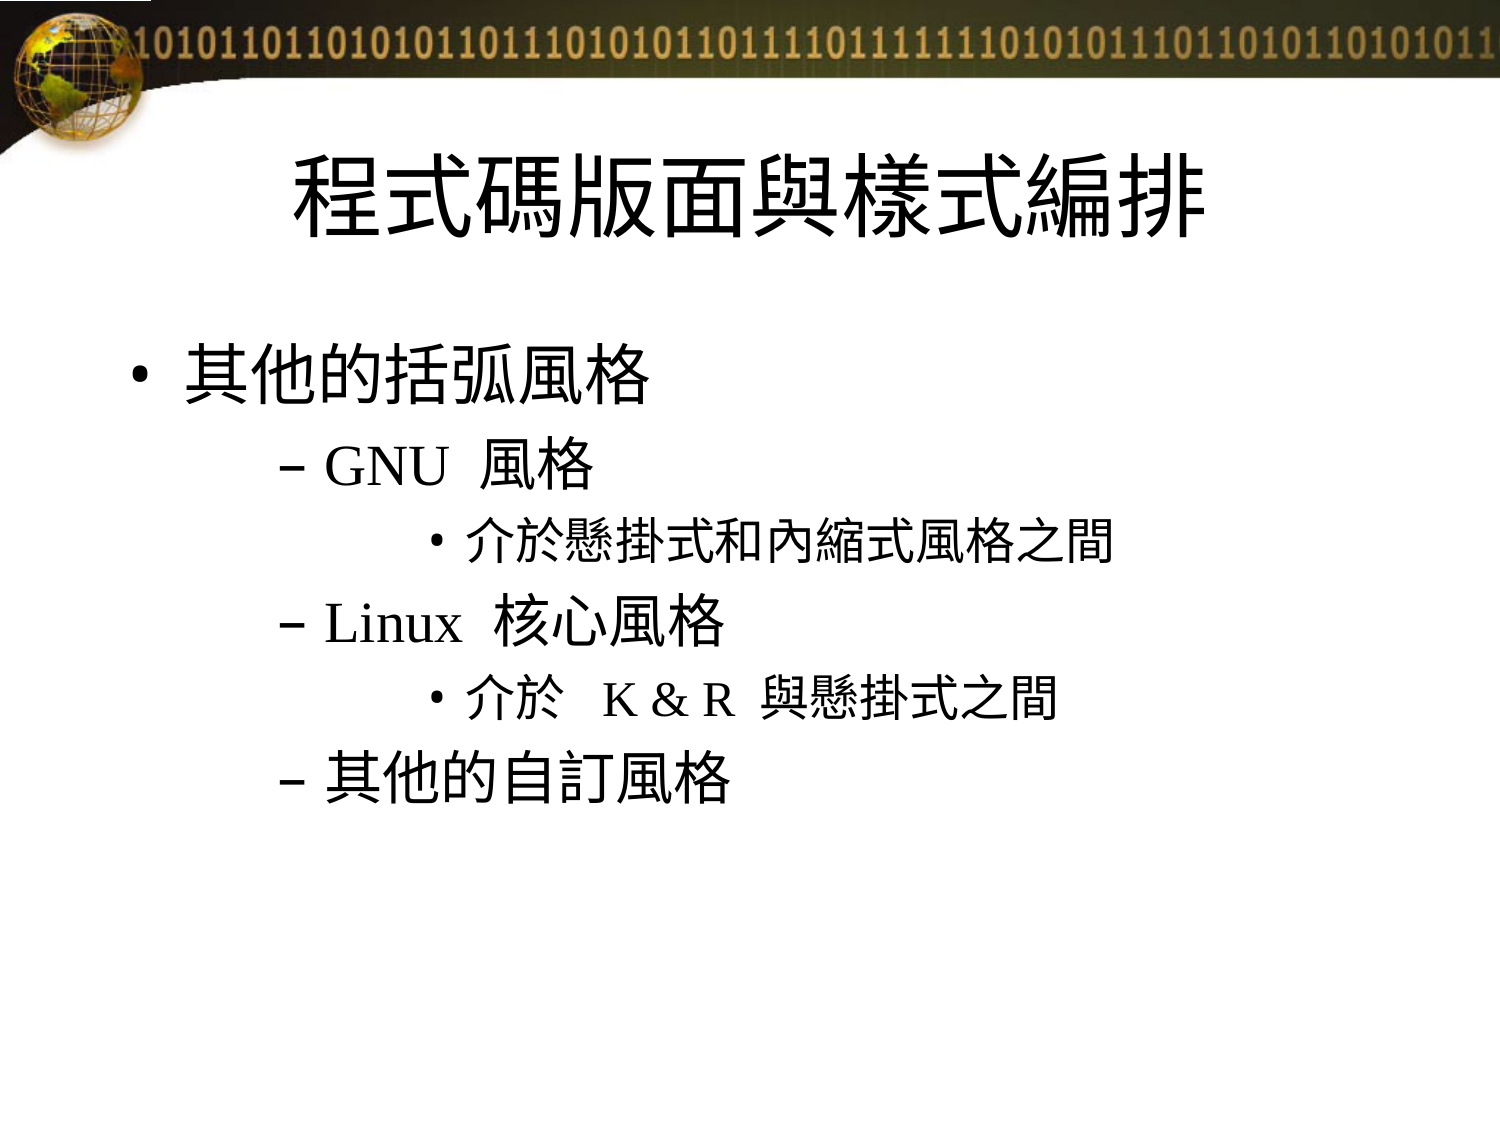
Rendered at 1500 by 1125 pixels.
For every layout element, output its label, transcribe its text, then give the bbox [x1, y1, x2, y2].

title 程式碼版面與樣式編排 [112, 99, 1388, 288]
list 其他的括弧風格 GNU 風格 介於懸掛式和內縮式風格之間 Linux 核心風格 介於 K & R 與懸掛式之間 其他的自訂風格 [112, 324, 1388, 1000]
